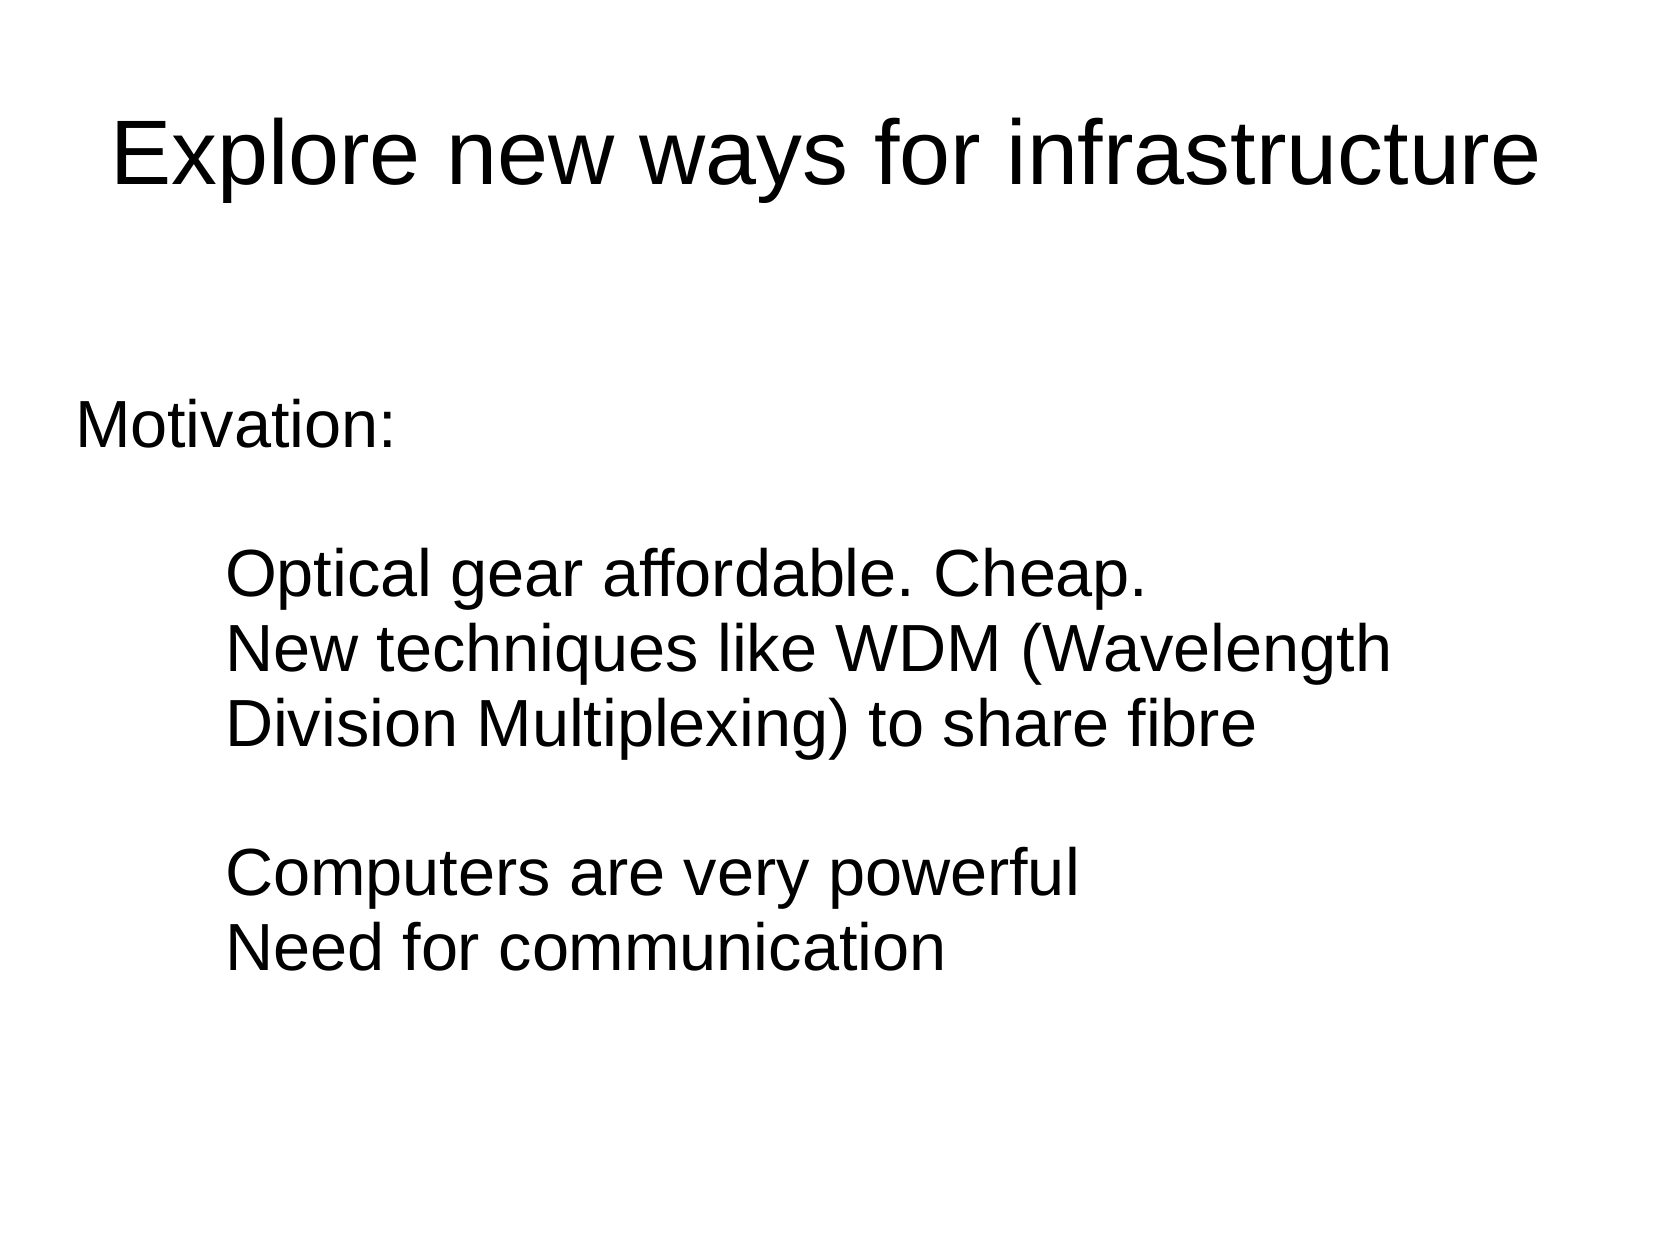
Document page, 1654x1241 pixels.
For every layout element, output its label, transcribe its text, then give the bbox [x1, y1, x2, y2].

title Explore new ways for infrastructure [82, 49, 1571, 257]
subtitle Motivation: Optical gear affordable. Cheap. New techniques like WDM (Wavelength Division Multiplexing) to share fibre Computers are very powerful Need for communication [75, 283, 1564, 1088]
